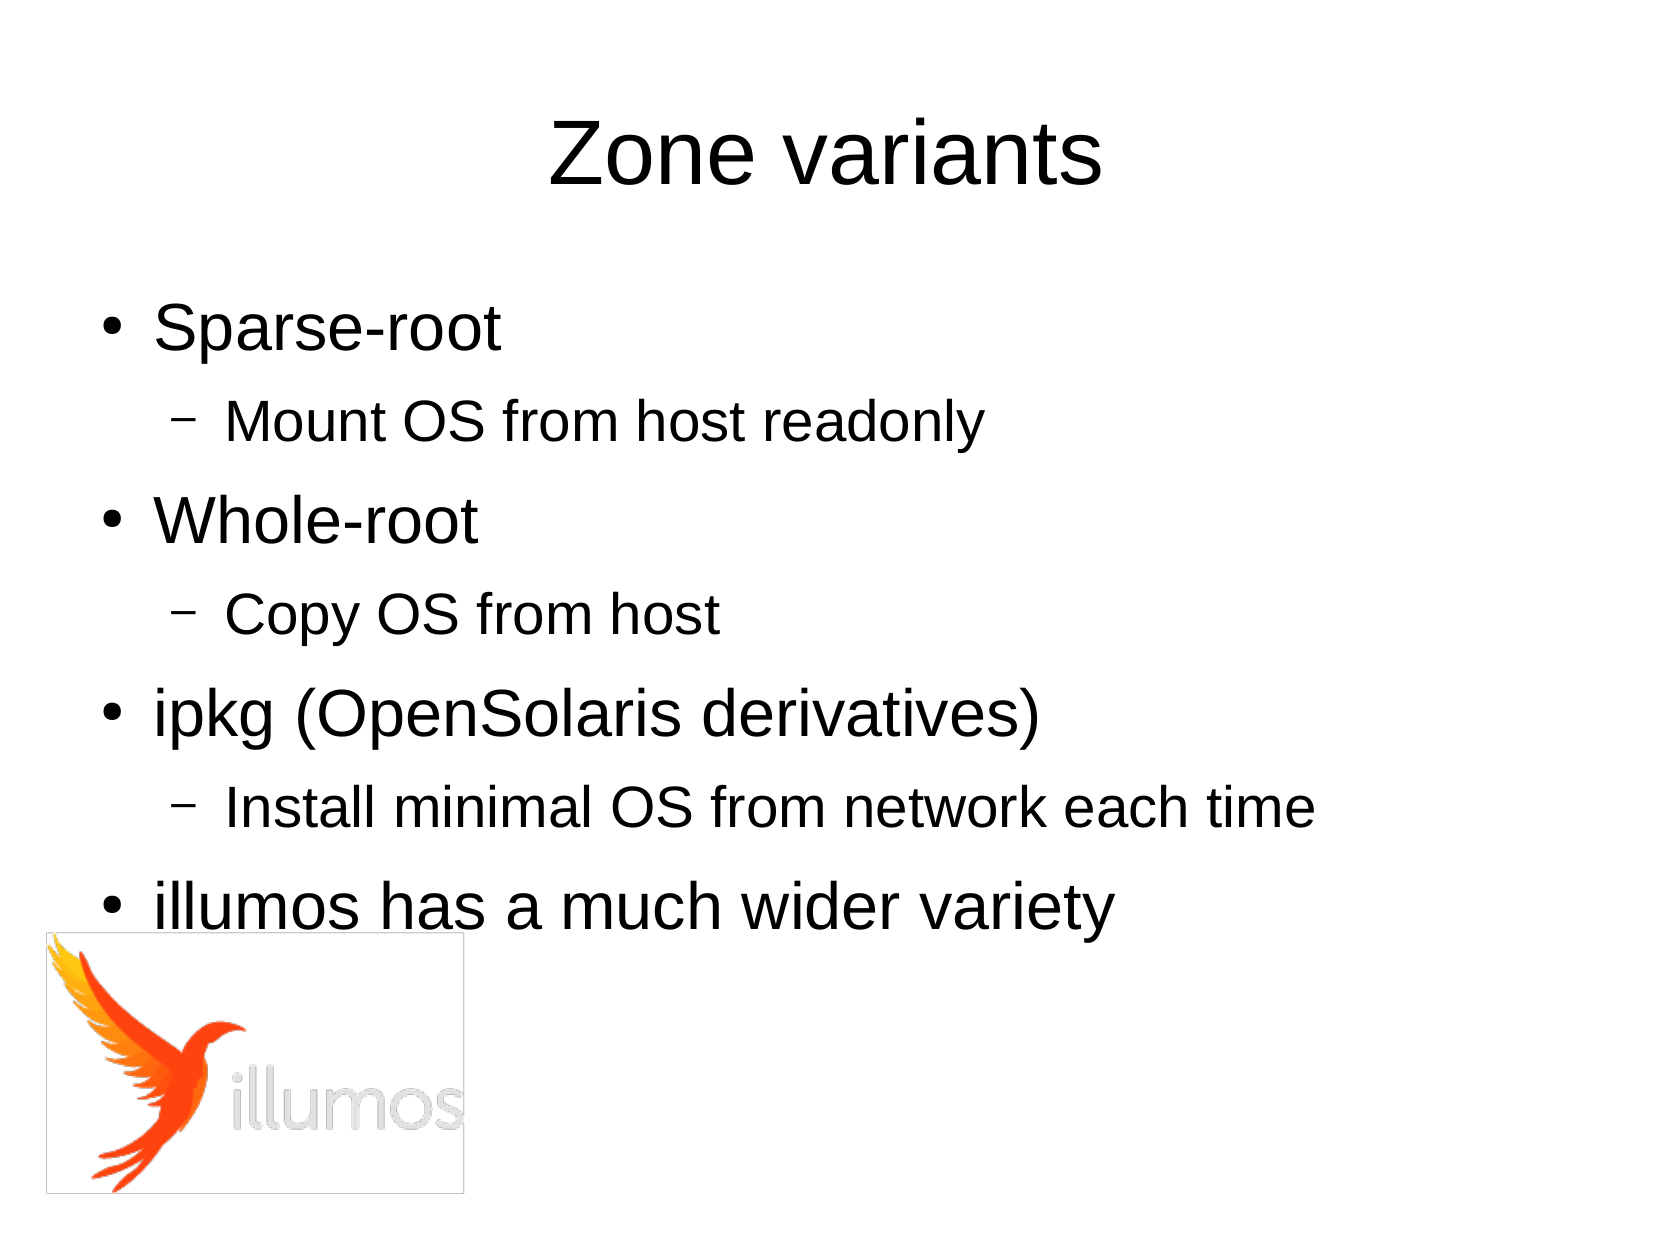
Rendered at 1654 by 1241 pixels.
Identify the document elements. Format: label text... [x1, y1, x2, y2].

title Zone variants [82, 49, 1571, 257]
picture [0, 886, 511, 1241]
list Sparse-root Mount OS from host readonly Whole-root Copy OS from host ipkg (OpenSolaris derivatives) Install minimal OS from network each time illumos has a much wider variety [82, 290, 1571, 1010]
